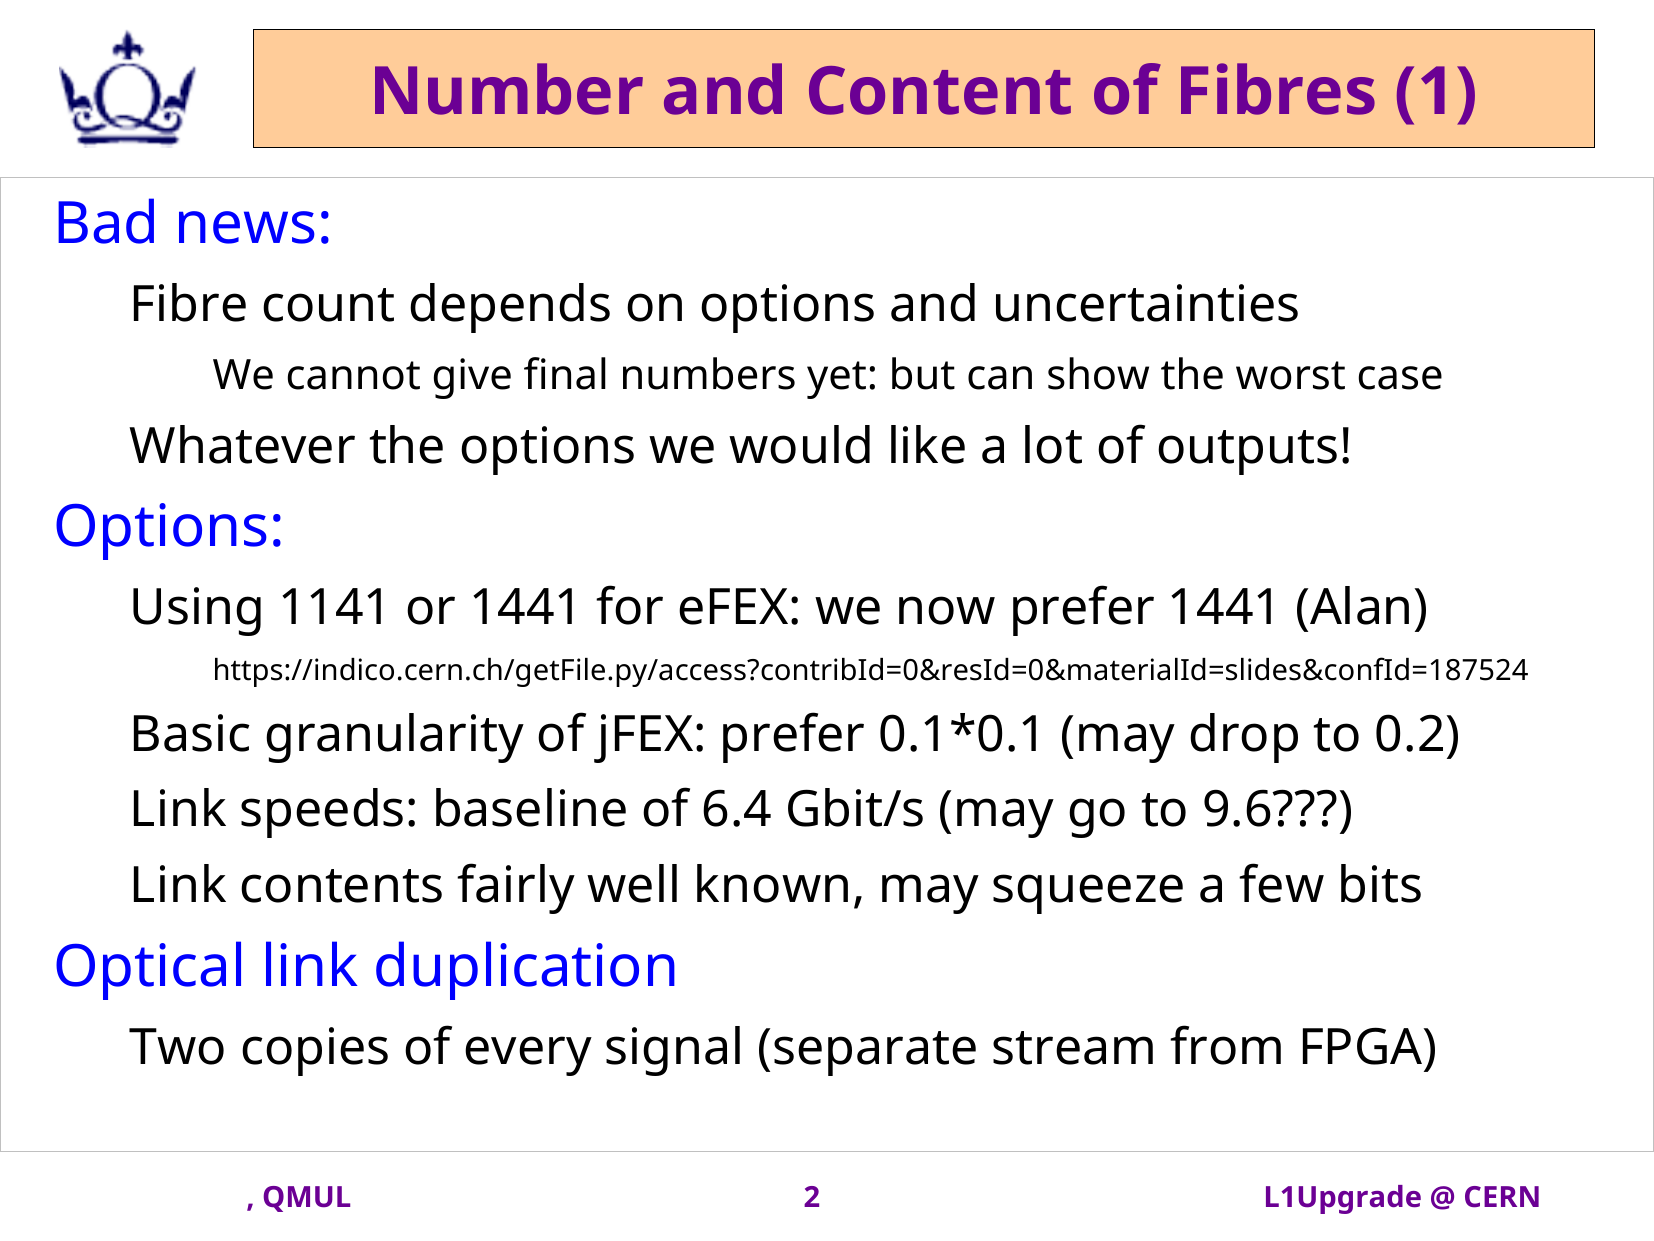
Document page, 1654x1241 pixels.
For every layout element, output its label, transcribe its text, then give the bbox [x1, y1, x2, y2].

list Bad news: Fibre count depends on options and uncertainties We cannot give final numbers yet: but can show the worst case Whatever the options we would like a lot of outputs! Options: Using 1141 or 1441 for eFEX: we now prefer 1441 (Alan) https://indico.cern.ch/getFile.py/access?contribId=0&resId=0&materialId=slides&confId=187524 Basic granularity of jFEX: prefer 0.1*0.1 (may drop to 0.2) Link speeds: baseline of 6.4 Gbit/s (may go to 9.6???) Link contents fairly well known, may squeeze a few bits Optical link duplication Two copies of every signal (separate stream from FPGA) [35, 186, 1629, 1127]
title Number and Content of Fibres (1) [253, 29, 1595, 148]
picture [59, 29, 200, 148]
